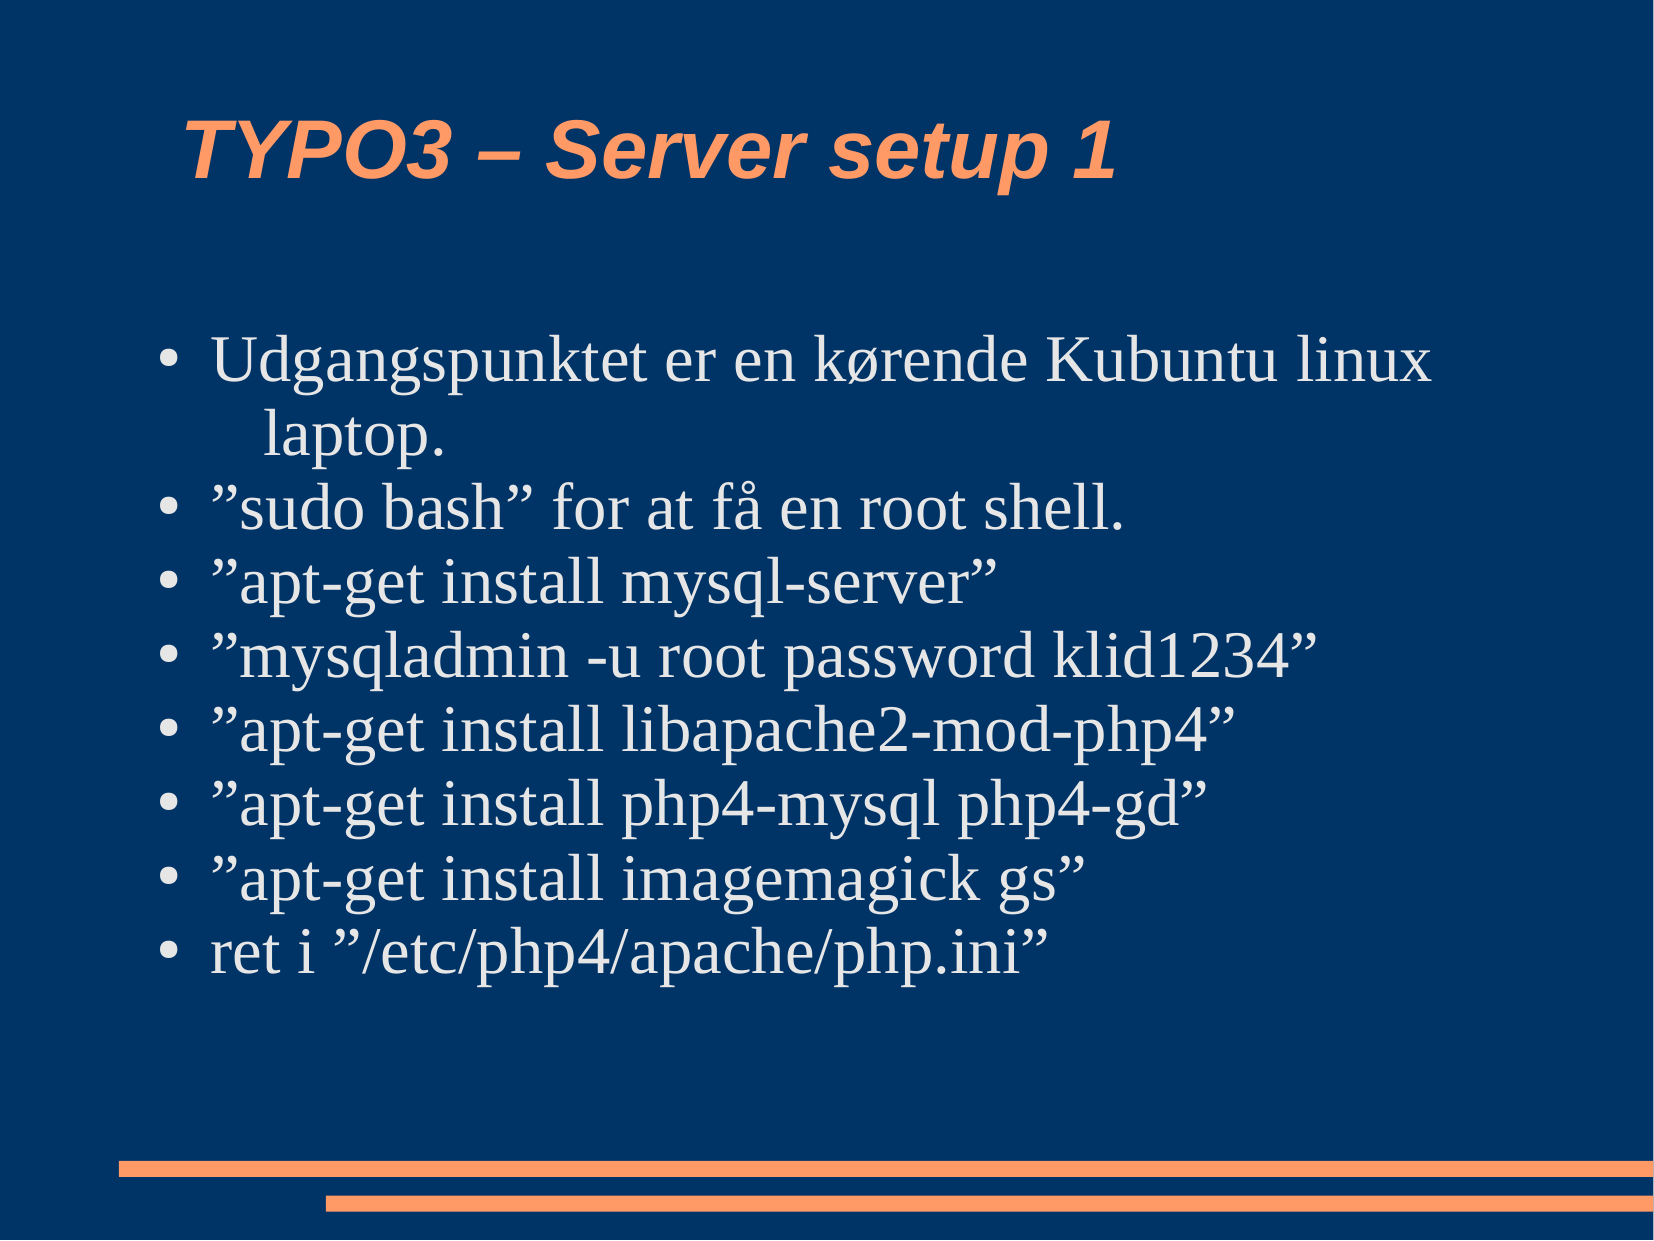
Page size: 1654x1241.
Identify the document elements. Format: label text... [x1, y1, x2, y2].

list Udgangspunktet er en kørende Kubuntu linux laptop. ”sudo bash” for at få en root shell. ”apt-get install mysql-server” ”mysqladmin -u root password klid1234” ”apt-get install libapache2-mod-php4” ”apt-get install php4-mysql php4-gd” ”apt-get install imagemagick gs” ret i ”/etc/php4/apache/php.ini” [121, 322, 1561, 1133]
title TYPO3 – Server setup 1 [121, 46, 1534, 254]
